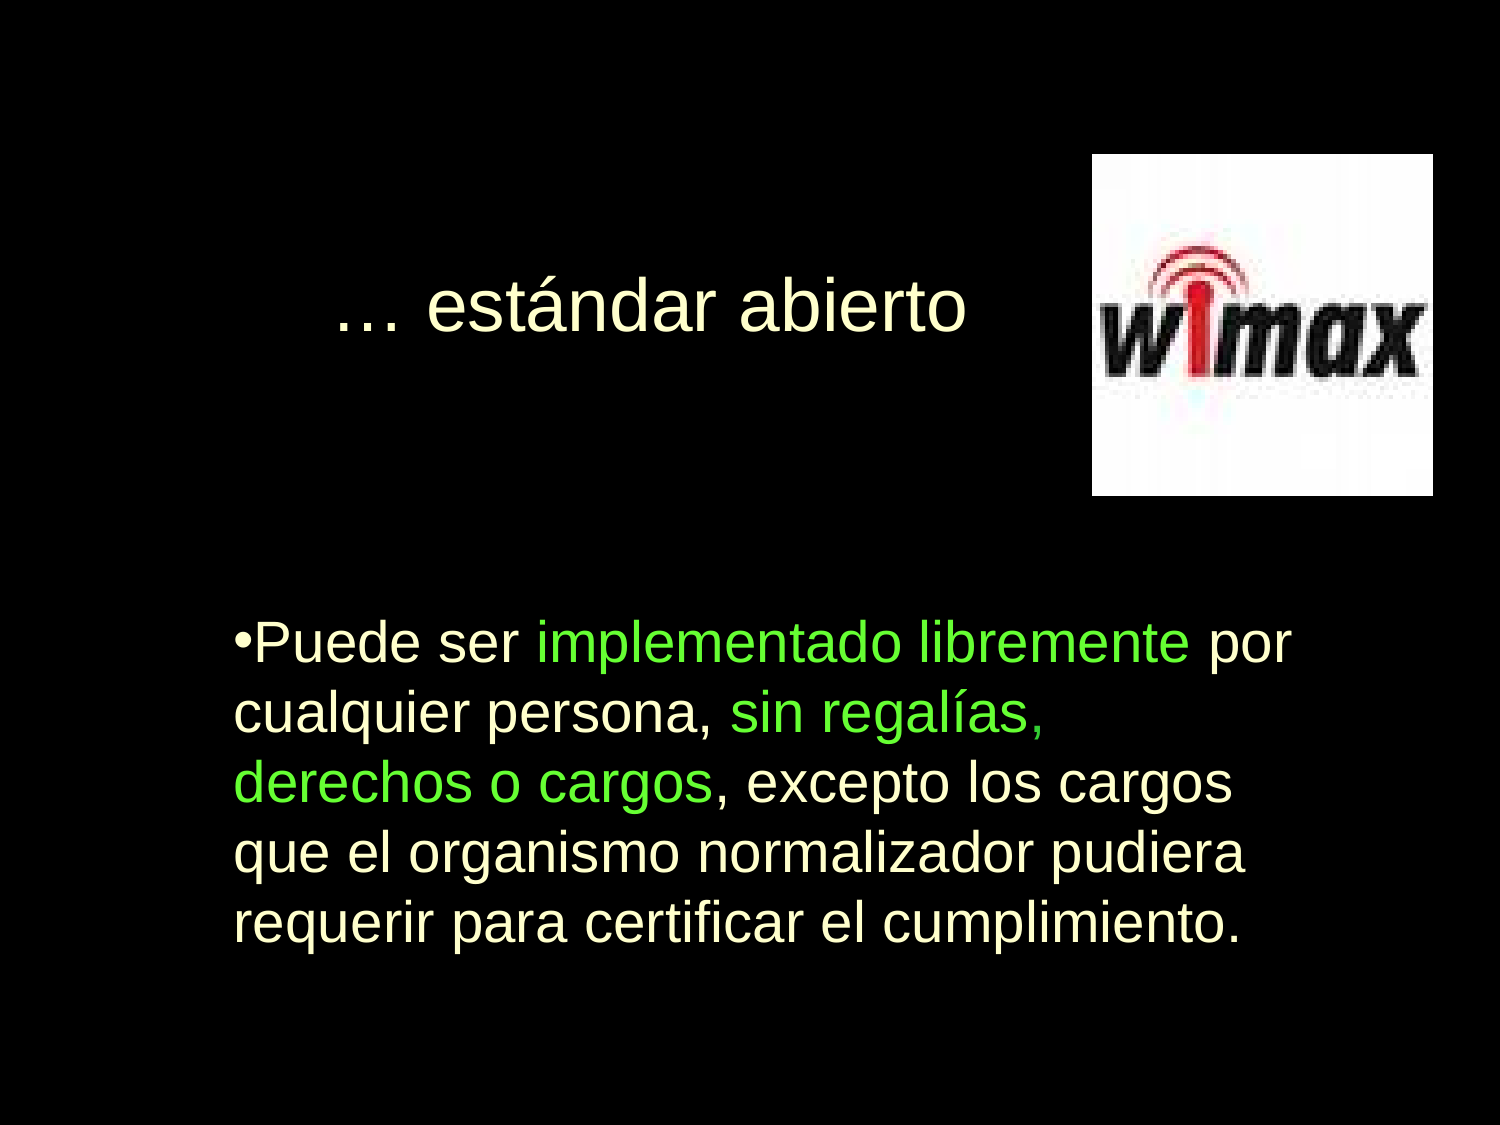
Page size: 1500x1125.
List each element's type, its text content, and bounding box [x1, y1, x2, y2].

text_box … estándar abierto [94, 248, 1092, 355]
text_box Puede ser implementado libremente por cualquier persona, sin regalías, derechos o cargos, excepto los cargos que el organismo normalizador pudiera requerir para certificar el cumplimiento. [218, 596, 1313, 963]
picture [1092, 154, 1433, 496]
